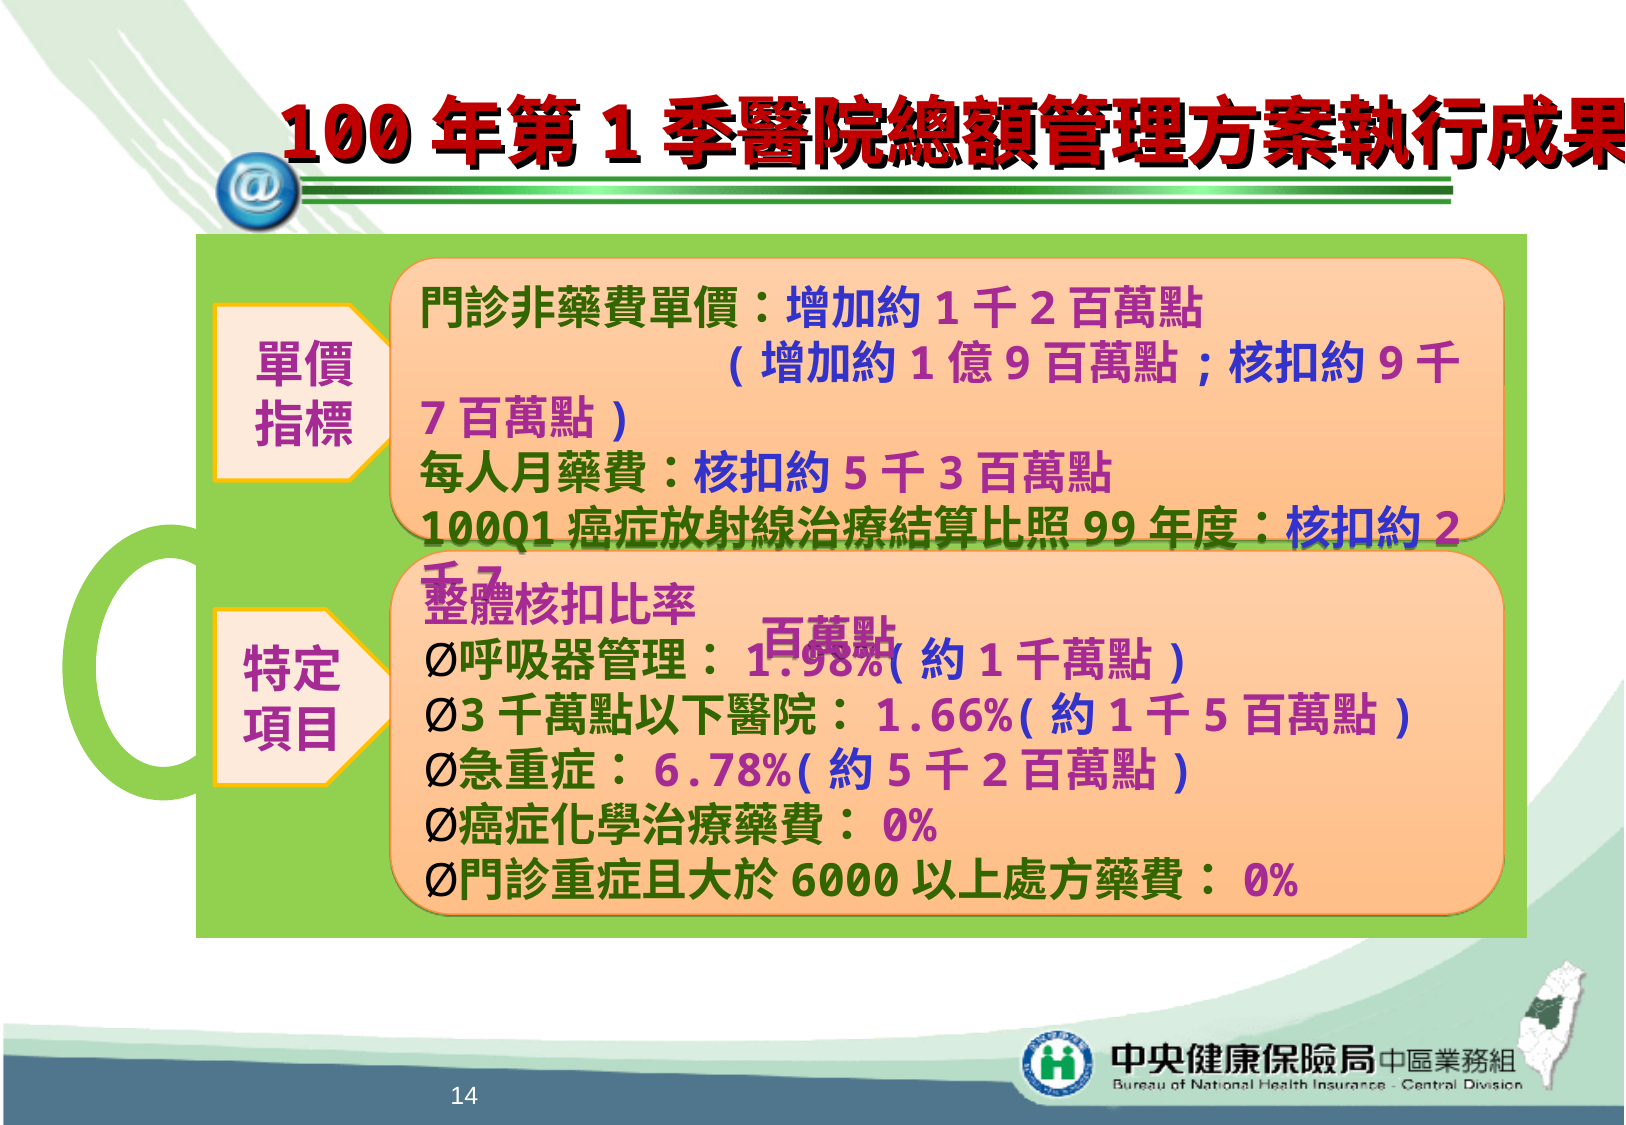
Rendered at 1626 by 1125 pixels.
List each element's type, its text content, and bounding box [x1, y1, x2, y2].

text_box 門診非藥費單價：增加約1千2百萬點 (增加約1億9百萬點;核扣約9千7百萬點) 每人月藥費：核扣約5千3百萬點 100Q1癌症放射線治療結算比照99年度：核扣約2千7 百萬點 [390, 257, 1505, 540]
text_box [435, 1065, 815, 1125]
text_box [62, 234, 1527, 938]
text_box 特定項目 [214, 609, 390, 786]
text_box 單價指標 [214, 304, 390, 481]
text_box 整體核扣比率 呼吸器管理：1.98%(約1千萬點) 3千萬點以下醫院：1.66%(約1千5百萬點) 急重症：6.78%(約5千2百萬點) 癌症化學治療藥費：0% 門診重症且大於6000以上處方藥費：0% [390, 550, 1505, 915]
text_box 100年第1季醫院總額管理方案執行成果 [261, 35, 1625, 223]
